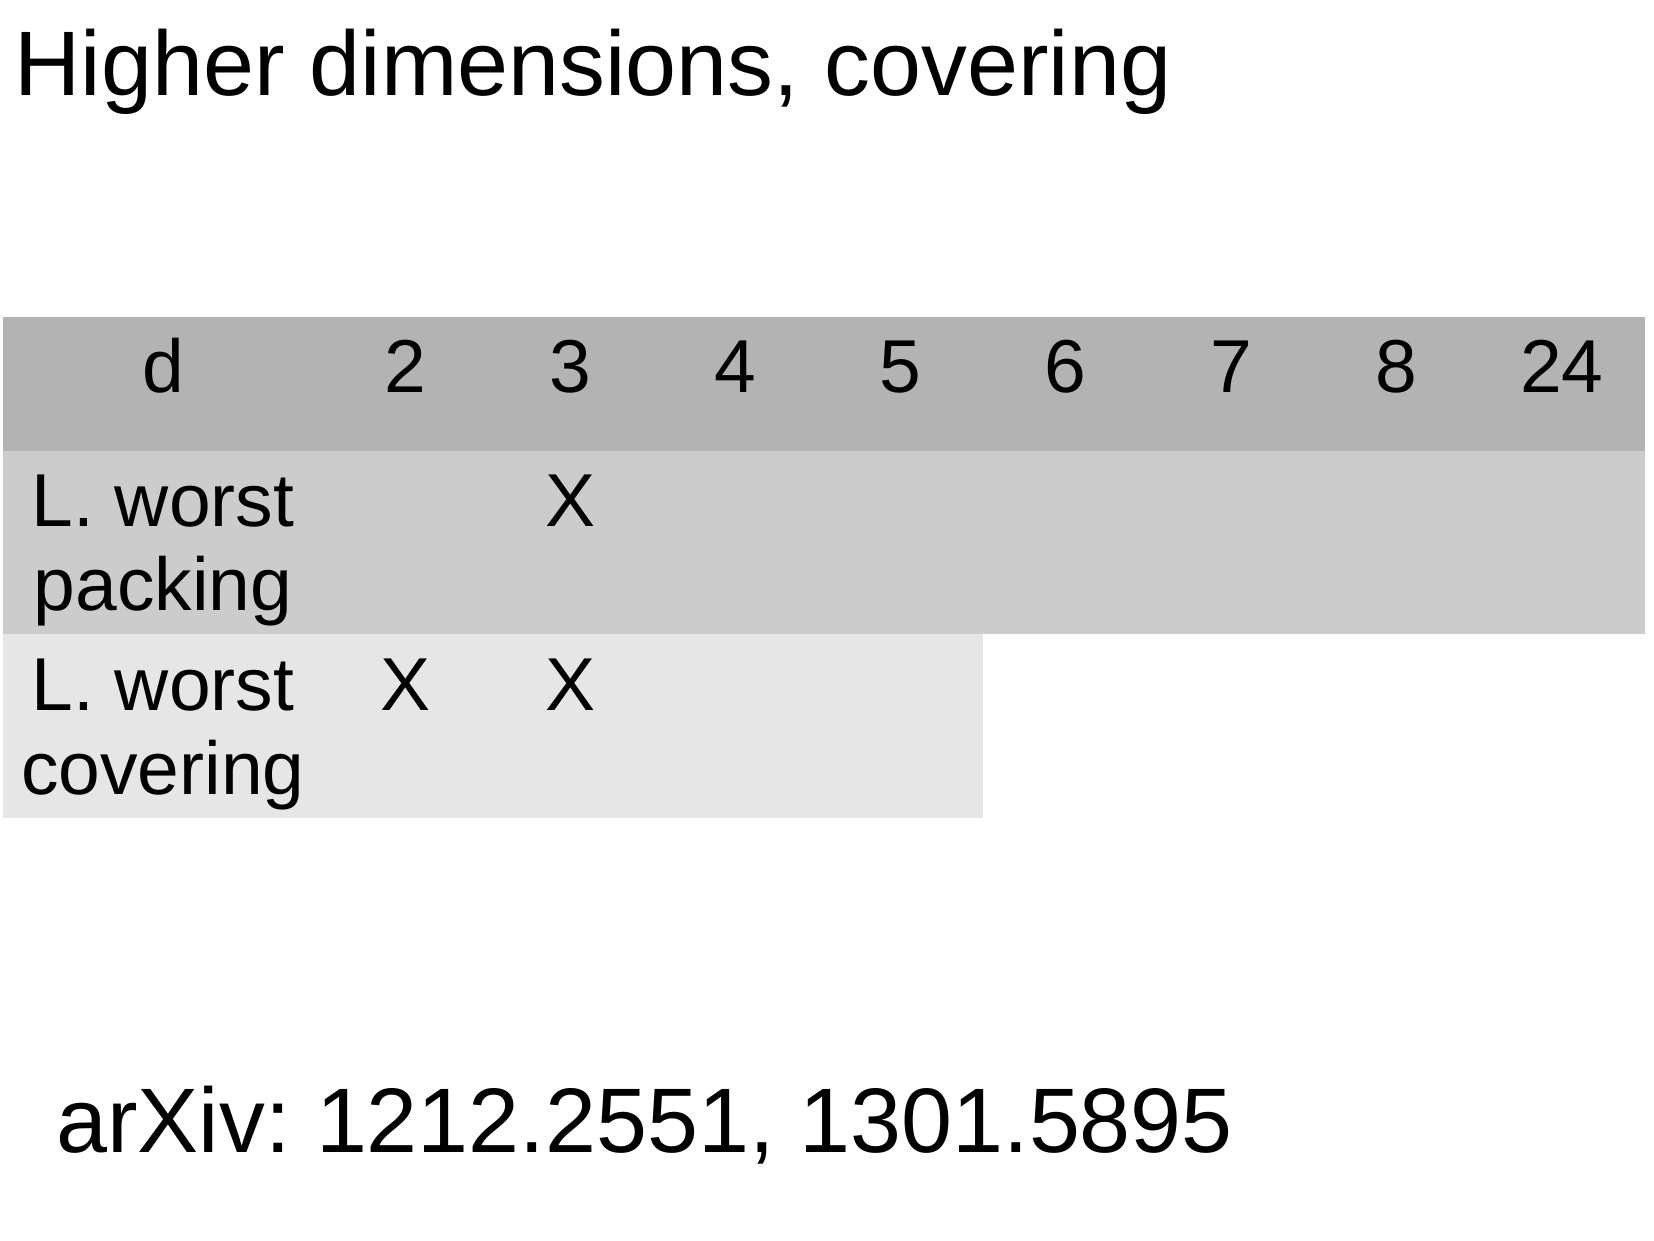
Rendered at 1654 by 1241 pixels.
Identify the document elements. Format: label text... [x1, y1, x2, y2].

table_cell [1479, 451, 1645, 634]
table_header 2 [323, 317, 488, 451]
table_cell [1314, 634, 1479, 818]
table_cell [983, 451, 1148, 634]
table_header 24 [1479, 317, 1645, 451]
table_cell X [488, 451, 653, 634]
table_cell [1314, 451, 1479, 634]
table_cell [818, 634, 983, 818]
table_cell X [488, 634, 653, 818]
text_box Higher dimensions, covering [0, 5, 1561, 123]
table_header 3 [488, 317, 653, 451]
table_header 5 [818, 317, 983, 451]
table_cell [983, 634, 1148, 818]
table_cell L. worst covering [3, 634, 323, 818]
table_header 4 [653, 317, 818, 451]
text_box arXiv: 1212.2551, 1301.5895 [41, 960, 1654, 1180]
table_cell [818, 451, 983, 634]
table_header 6 [983, 317, 1148, 451]
table_cell [1148, 634, 1314, 818]
table_cell [1479, 634, 1645, 818]
table_cell [323, 451, 488, 634]
table_cell [1148, 451, 1314, 634]
table_cell L. worst packing [3, 451, 323, 634]
table_header 7 [1148, 317, 1314, 451]
table_cell [653, 634, 818, 818]
table_header 8 [1314, 317, 1479, 451]
table_header d [3, 317, 323, 451]
table_cell X [323, 634, 488, 818]
table_cell [653, 451, 818, 634]
